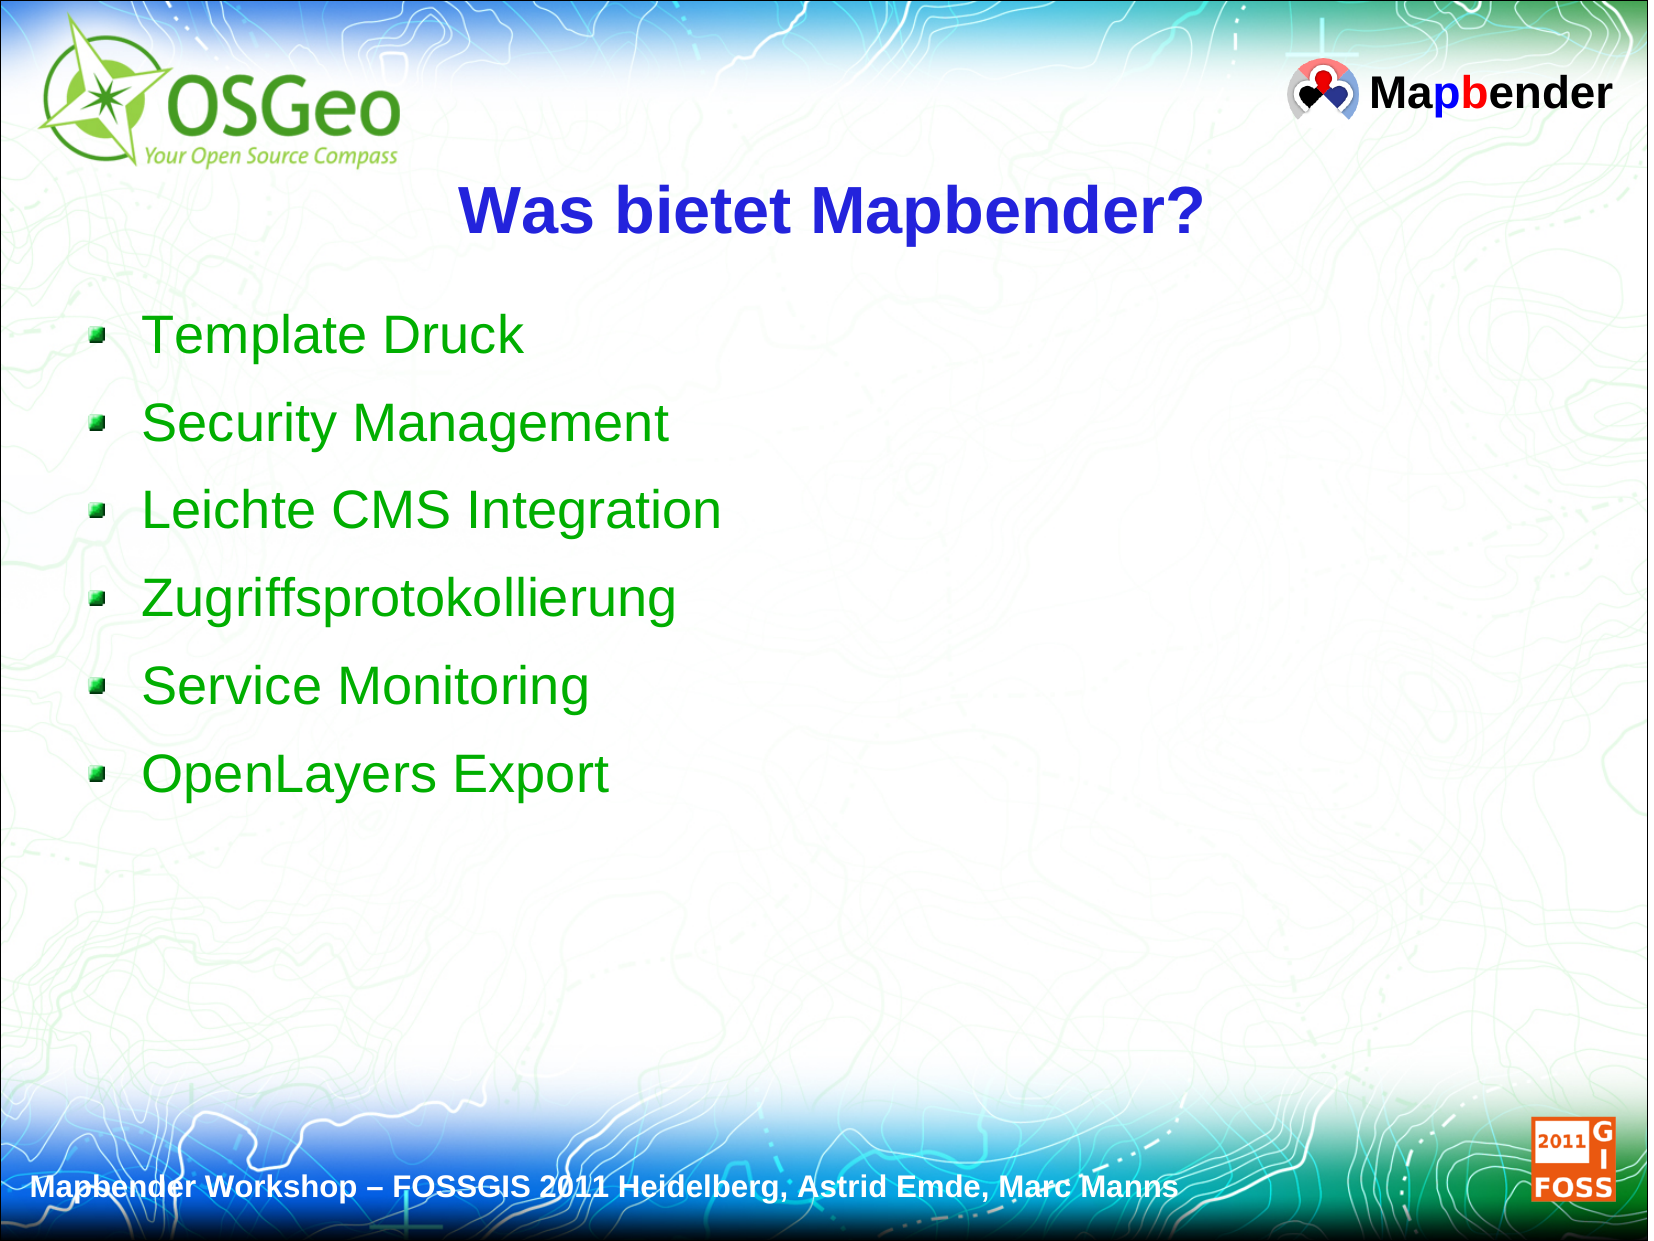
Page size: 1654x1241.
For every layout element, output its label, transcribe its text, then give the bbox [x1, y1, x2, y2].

list Template Druck Security Management Leichte CMS Integration Zugriffsprotokollierung Service Monitoring OpenLayers Export [70, 304, 1559, 1108]
title Was bietet Mapbender? [88, 143, 1577, 277]
picture [1, 1, 1647, 1240]
